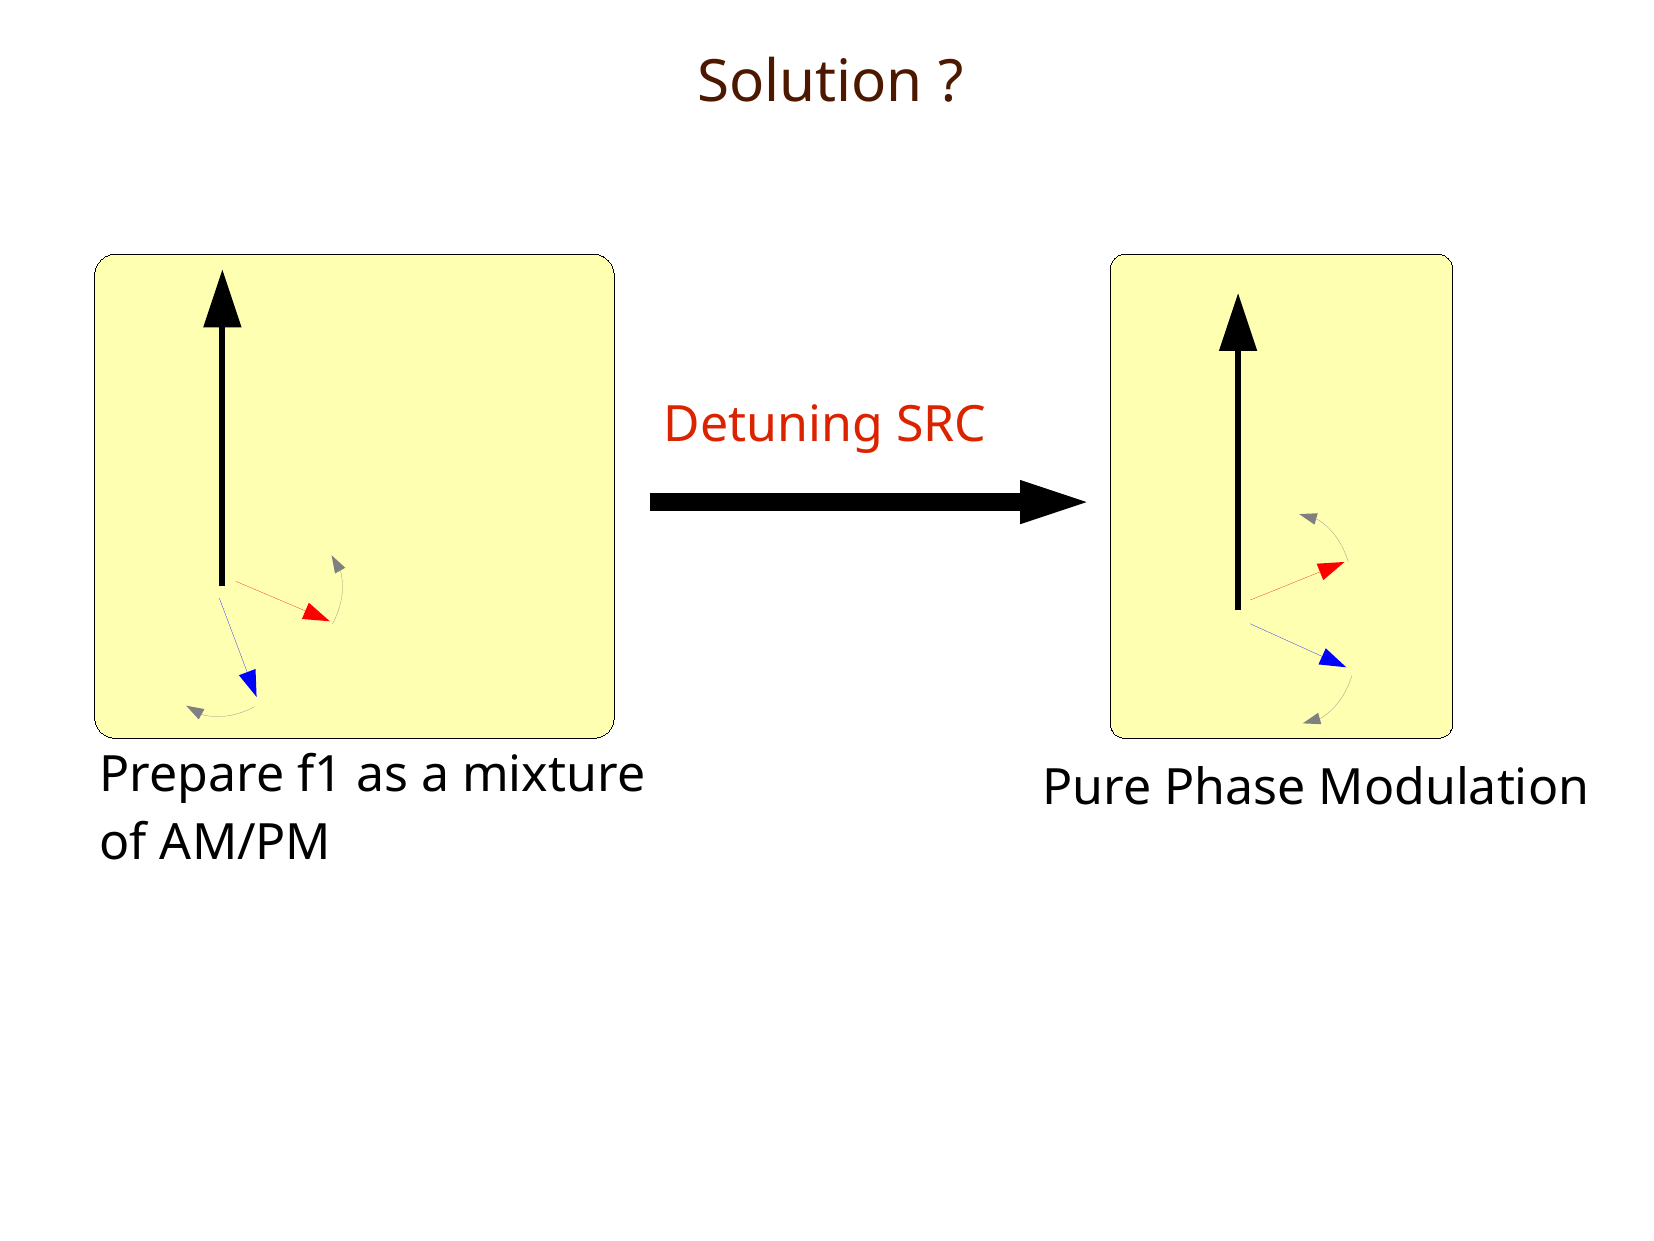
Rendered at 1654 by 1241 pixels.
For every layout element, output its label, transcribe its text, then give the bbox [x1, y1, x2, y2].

text_box Detuning SRC [649, 380, 986, 456]
text_box [94, 254, 615, 730]
text_box Prepare f1 as a mixture of AM/PM [84, 730, 623, 866]
text_box Solution ? [682, 32, 971, 118]
text_box [1110, 254, 1453, 739]
text_box Pure Phase Modulation [1027, 744, 1563, 820]
